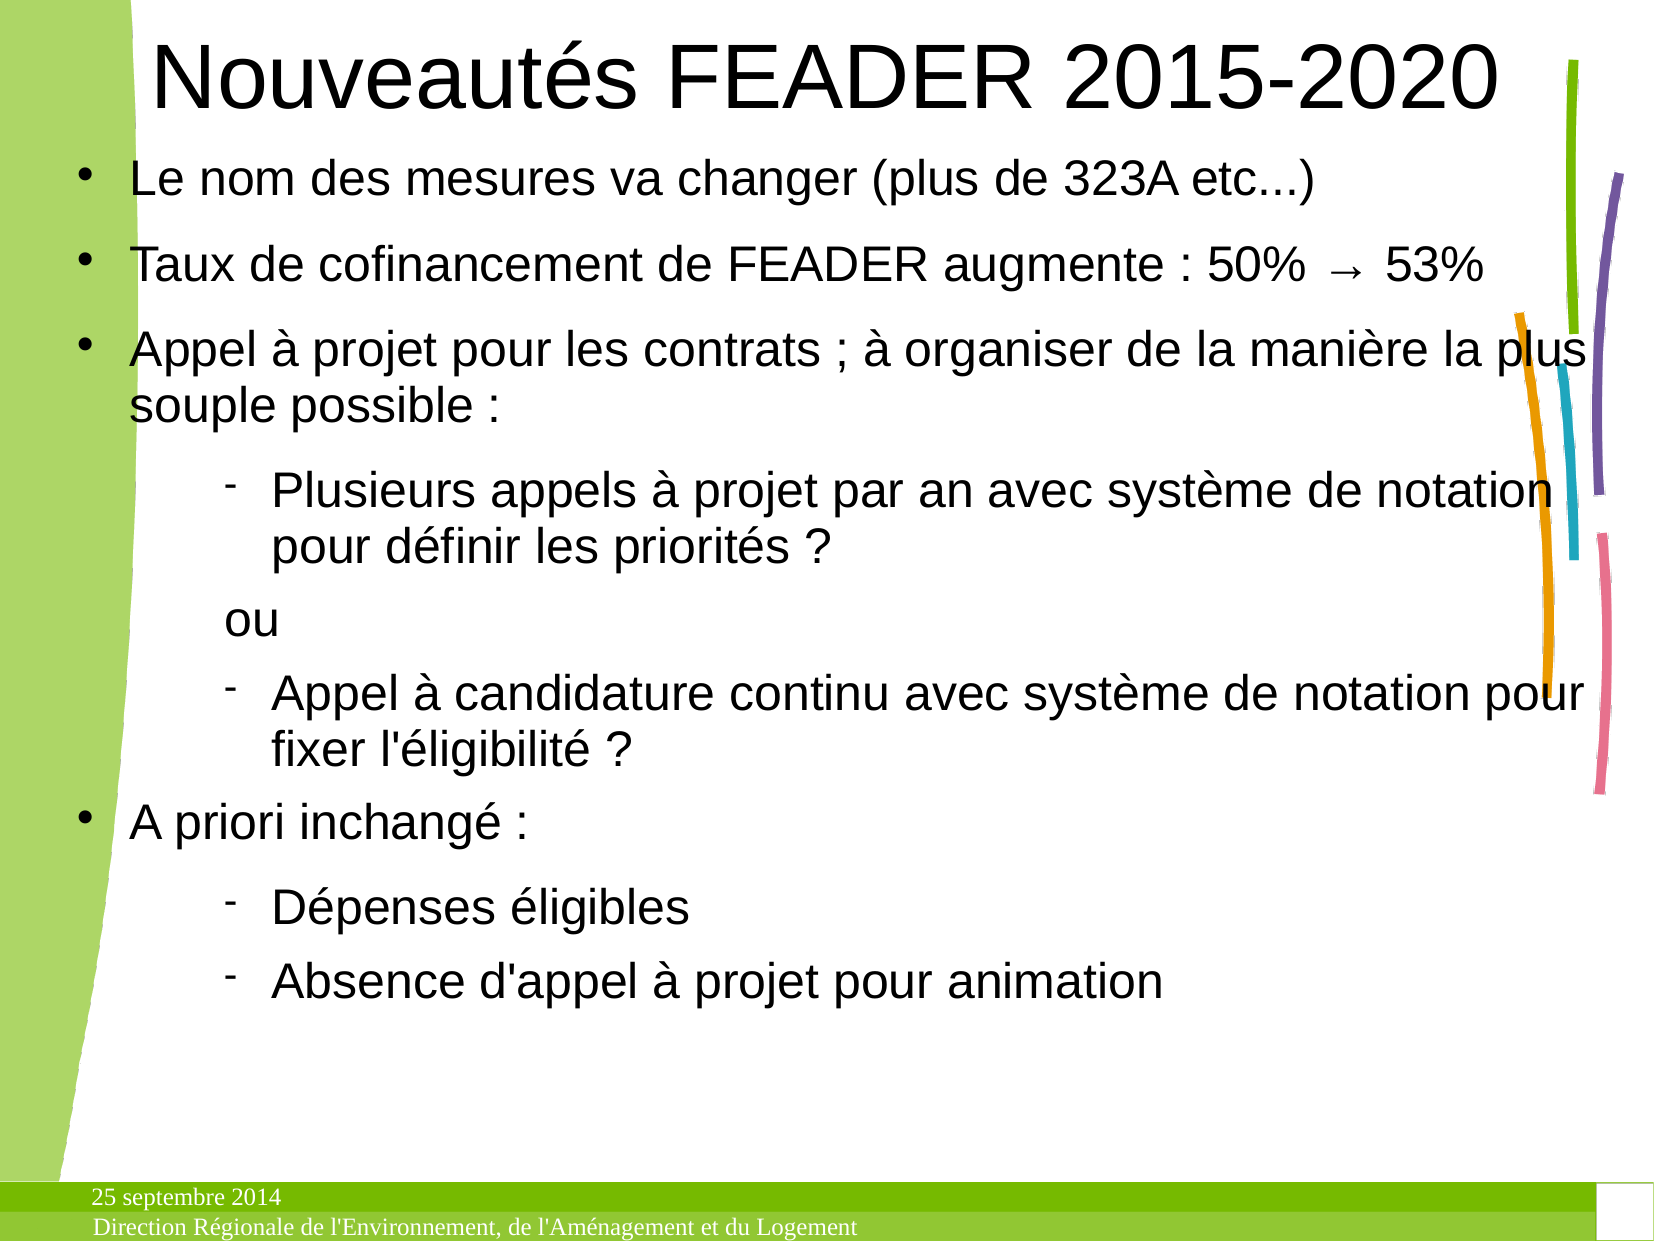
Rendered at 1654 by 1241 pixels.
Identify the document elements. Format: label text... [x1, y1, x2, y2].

picture [0, 0, 1654, 1241]
list Le nom des mesures va changer (plus de 323A etc...) Taux de cofinancement de FEADER augmente : 50% → 53% Appel à projet pour les contrats ; à organiser de la manière la plus souple possible : Plusieurs appels à projet par an avec système de notation pour définir les priorités ? ou Appel à candidature continu avec système de notation pour fixer l'éligibilité ? A priori inchangé : Dépenses éligibles Absence d'appel à projet pour animation [59, 147, 1595, 1010]
title Nouveautés FEADER 2015-2020 [82, 2, 1571, 147]
